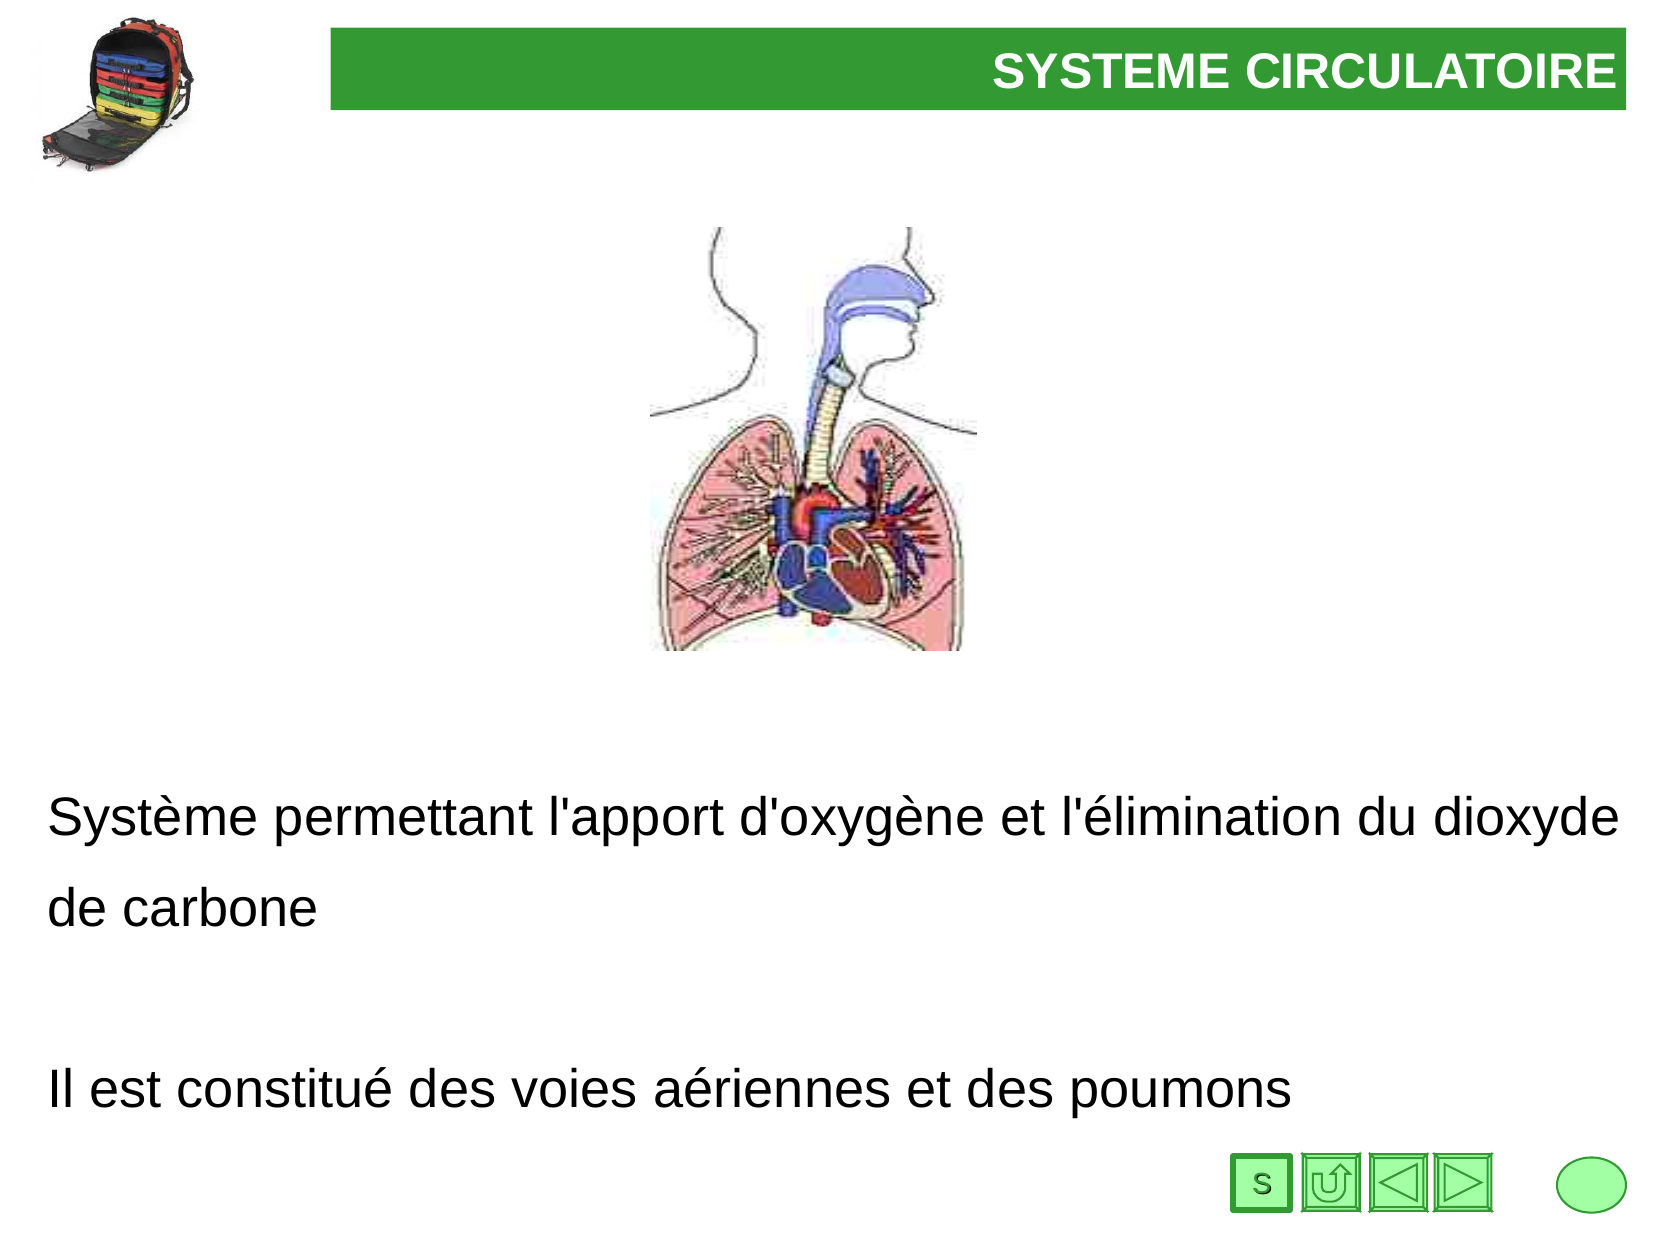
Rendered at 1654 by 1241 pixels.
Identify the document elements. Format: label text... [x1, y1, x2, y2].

picture [29, 5, 201, 183]
text_box [1556, 1158, 1626, 1213]
text_box Système permettant l'apport d'oxygène et l'élimination du dioxyde de carbone Il est constitué des voies aériennes et des poumons [32, 748, 1638, 1158]
picture [650, 227, 977, 651]
title SYSTEME CIRCULATOIRE [331, 35, 1619, 107]
